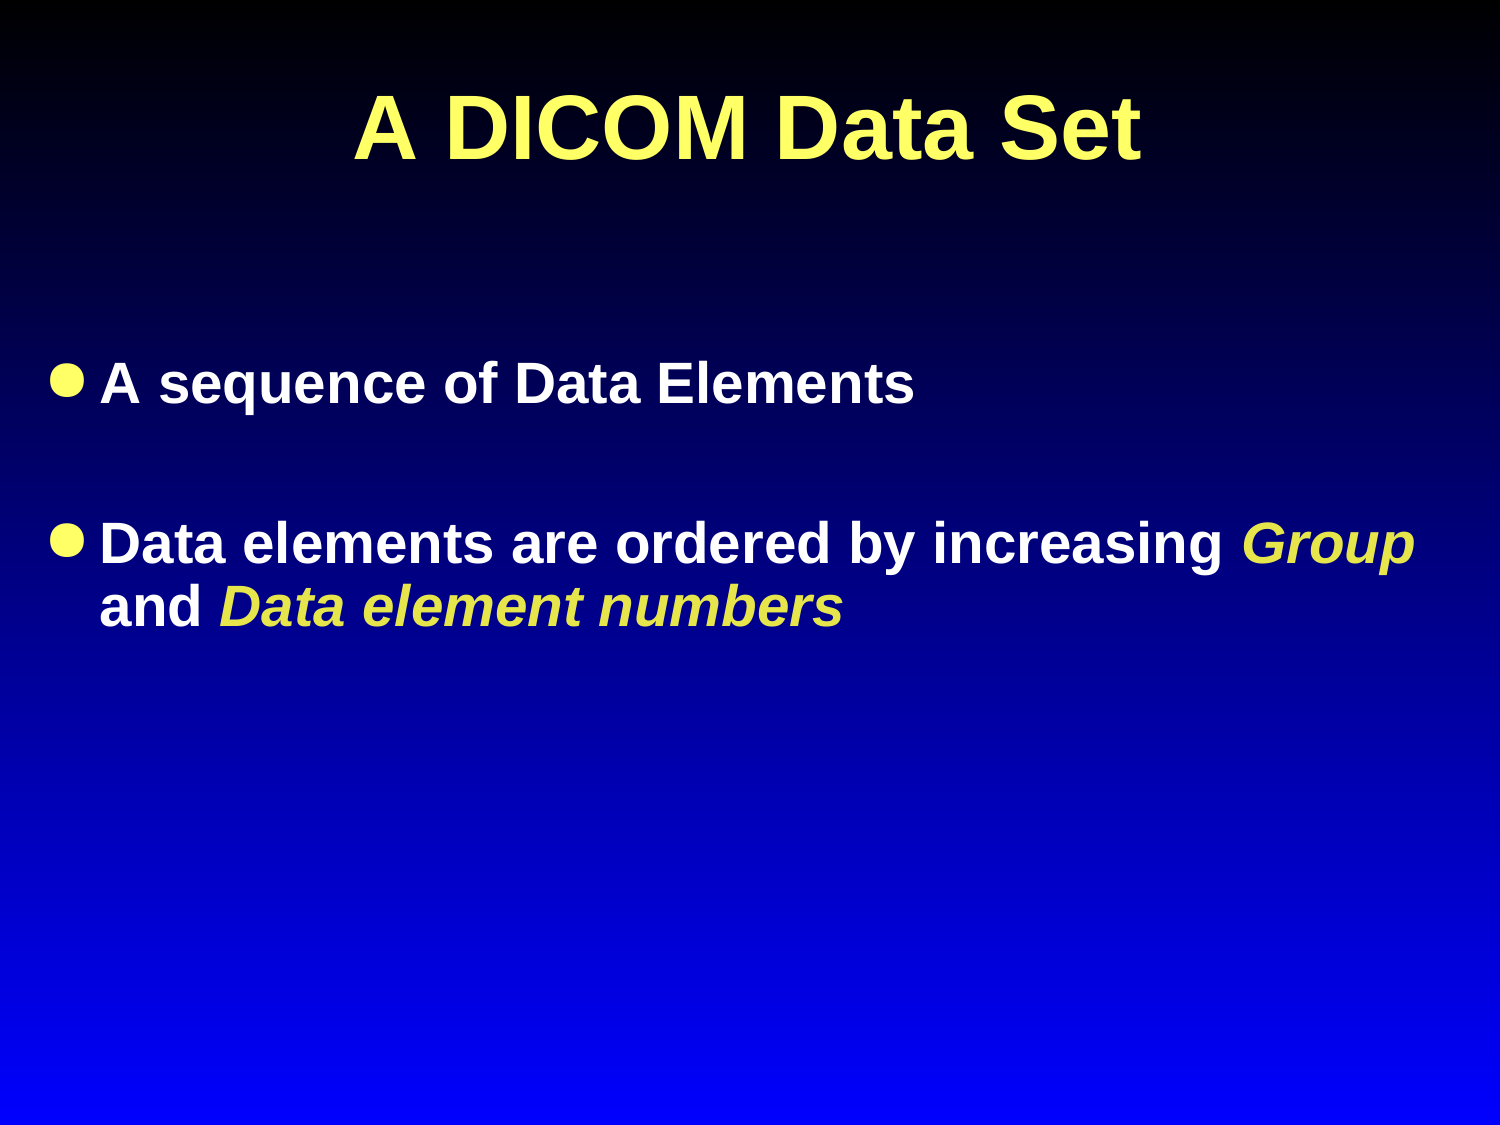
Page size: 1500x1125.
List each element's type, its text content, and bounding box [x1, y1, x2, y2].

list A sequence of Data Elements Data elements are ordered by increasing Group and Data element numbers [43, 351, 1465, 779]
title A DICOM Data Set [109, 14, 1385, 242]
